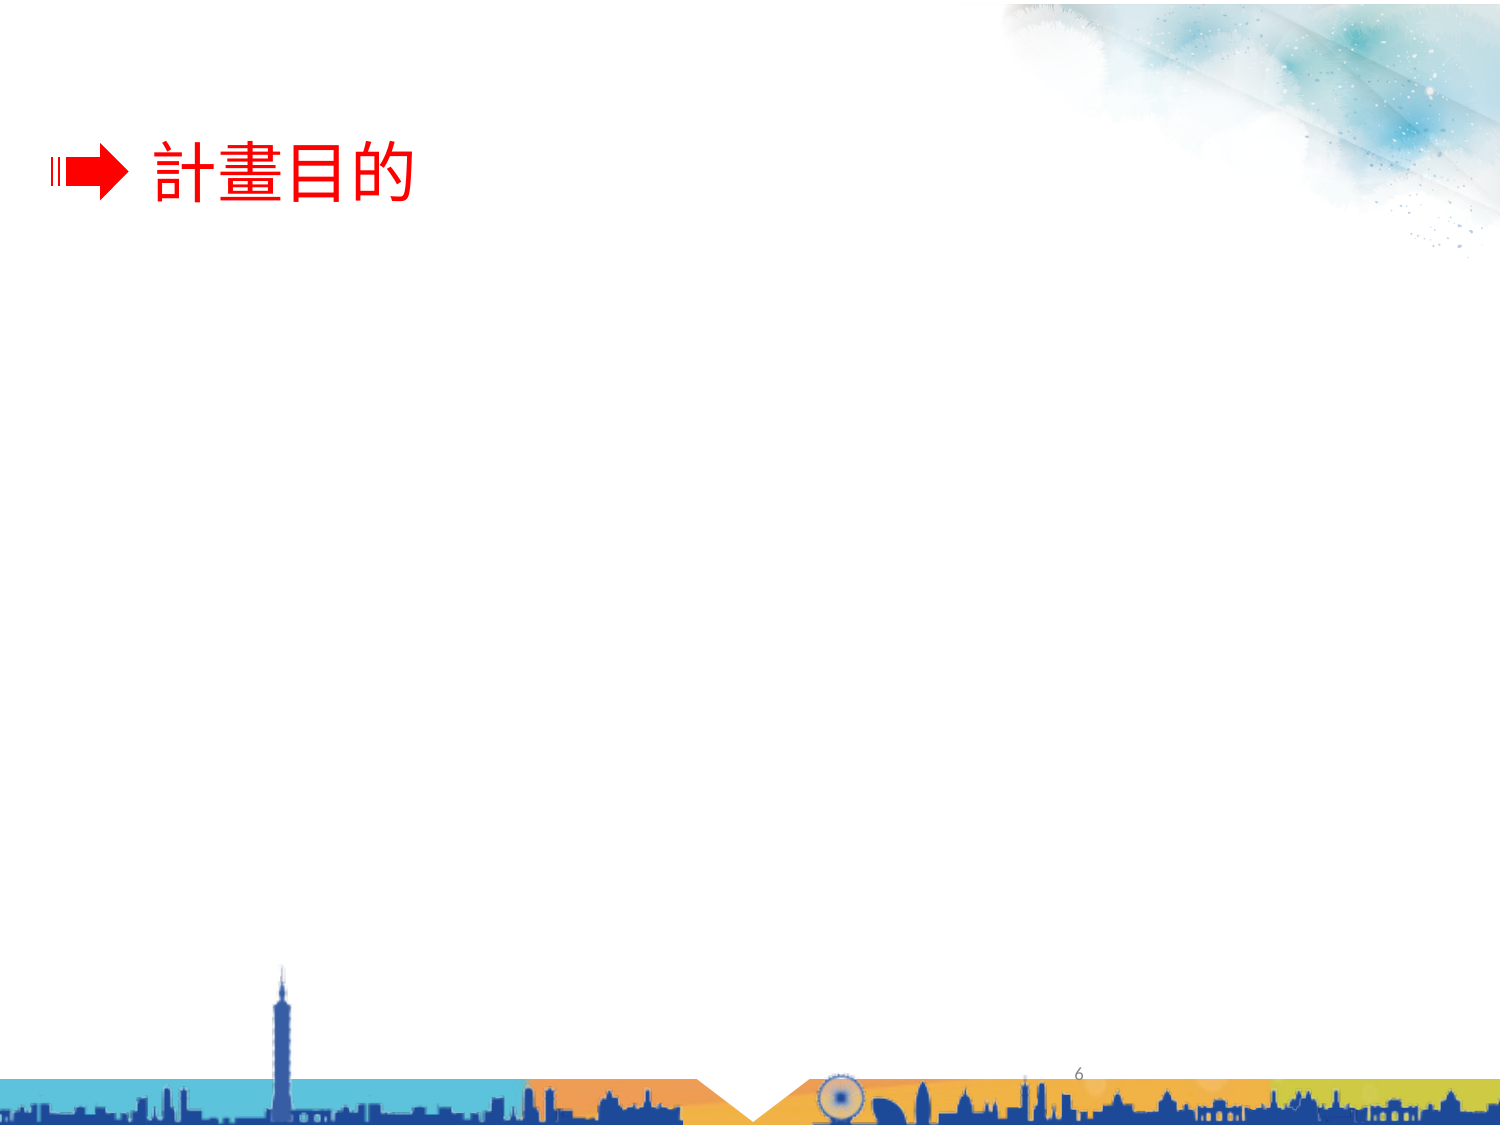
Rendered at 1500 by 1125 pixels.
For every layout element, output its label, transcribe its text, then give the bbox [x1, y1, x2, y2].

text_box [57, 155, 62, 188]
text_box [64, 140, 131, 204]
text_box 計畫目的 [135, 123, 1333, 218]
text_box [1059, 1042, 1397, 1103]
text_box [50, 155, 54, 188]
